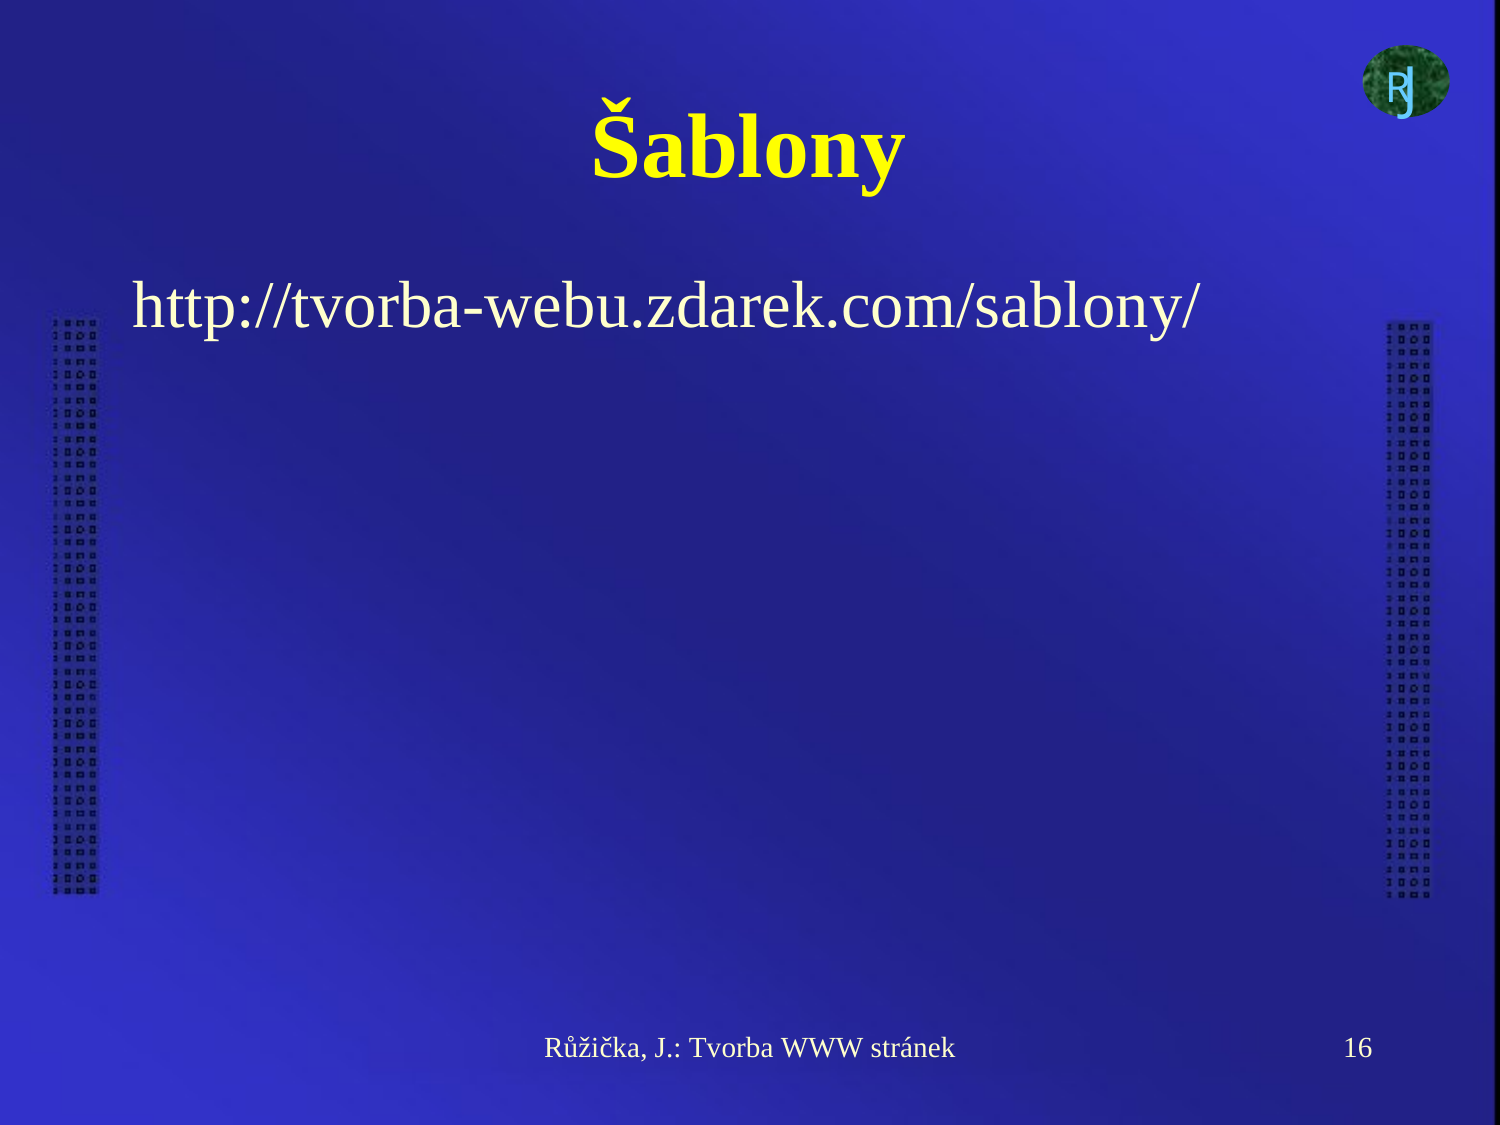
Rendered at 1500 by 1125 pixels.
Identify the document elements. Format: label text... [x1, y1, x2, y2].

list http://tvorba-webu.zdarek.com/sablony/ [118, 261, 1388, 949]
text_box R [1370, 50, 1432, 116]
text_box 1 [1074, 1025, 1388, 1101]
text_box J [1388, 39, 1450, 128]
text_box [1362, 61, 1370, 102]
picture [0, 0, 1500, 1125]
title Šablony [110, 53, 1386, 241]
text_box Růžička, J.: Tvorba WWW stránek [512, 1025, 988, 1101]
